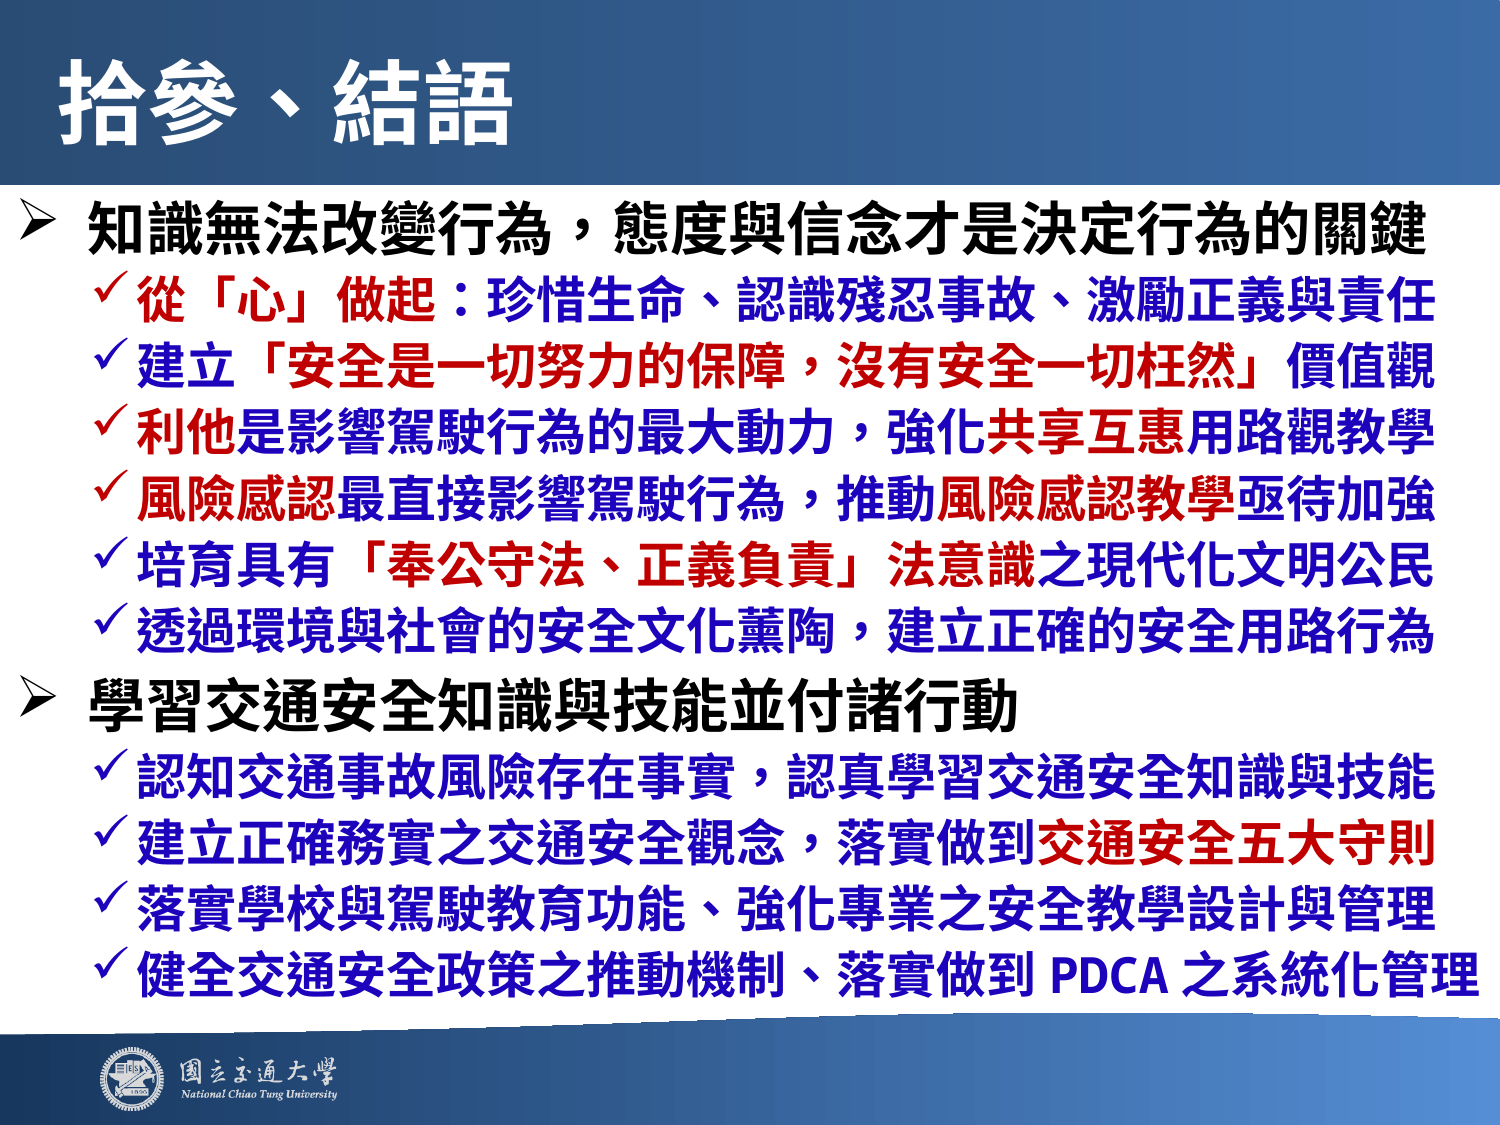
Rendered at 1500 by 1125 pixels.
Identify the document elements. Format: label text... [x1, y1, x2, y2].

title 拾參、結語 [41, 31, 1459, 171]
list 知識無法改變行為，態度與信念才是決定行為的關鍵 從「心」做起：珍惜生命、認識殘忍事故、激勵正義與責任 建立「安全是一切努力的保障，沒有安全一切枉然」價值觀 利他是影響駕駛行為的最大動力，強化共享互惠用路觀教學 風險感認最直接影響駕駛行為，推動風險感認教學亟待加強 培育具有「奉公守法、正義負責」法意識之現代化文明公民 透過環境與社會的安全文化薰陶，建立正確的安全用路行為 學習交通安全知識與技能並付諸行動 認知交通事故風險存在事實，認真學習交通安全知識與技能 建立正確務實之交通安全觀念，落實做到交通安全五大守則 落實學校與駕駛教育功能、強化專業之安全教學設計與管理 健全交通安全政策之推動機制、落實做到PDCA之系統化管理 [0, 184, 1500, 1012]
